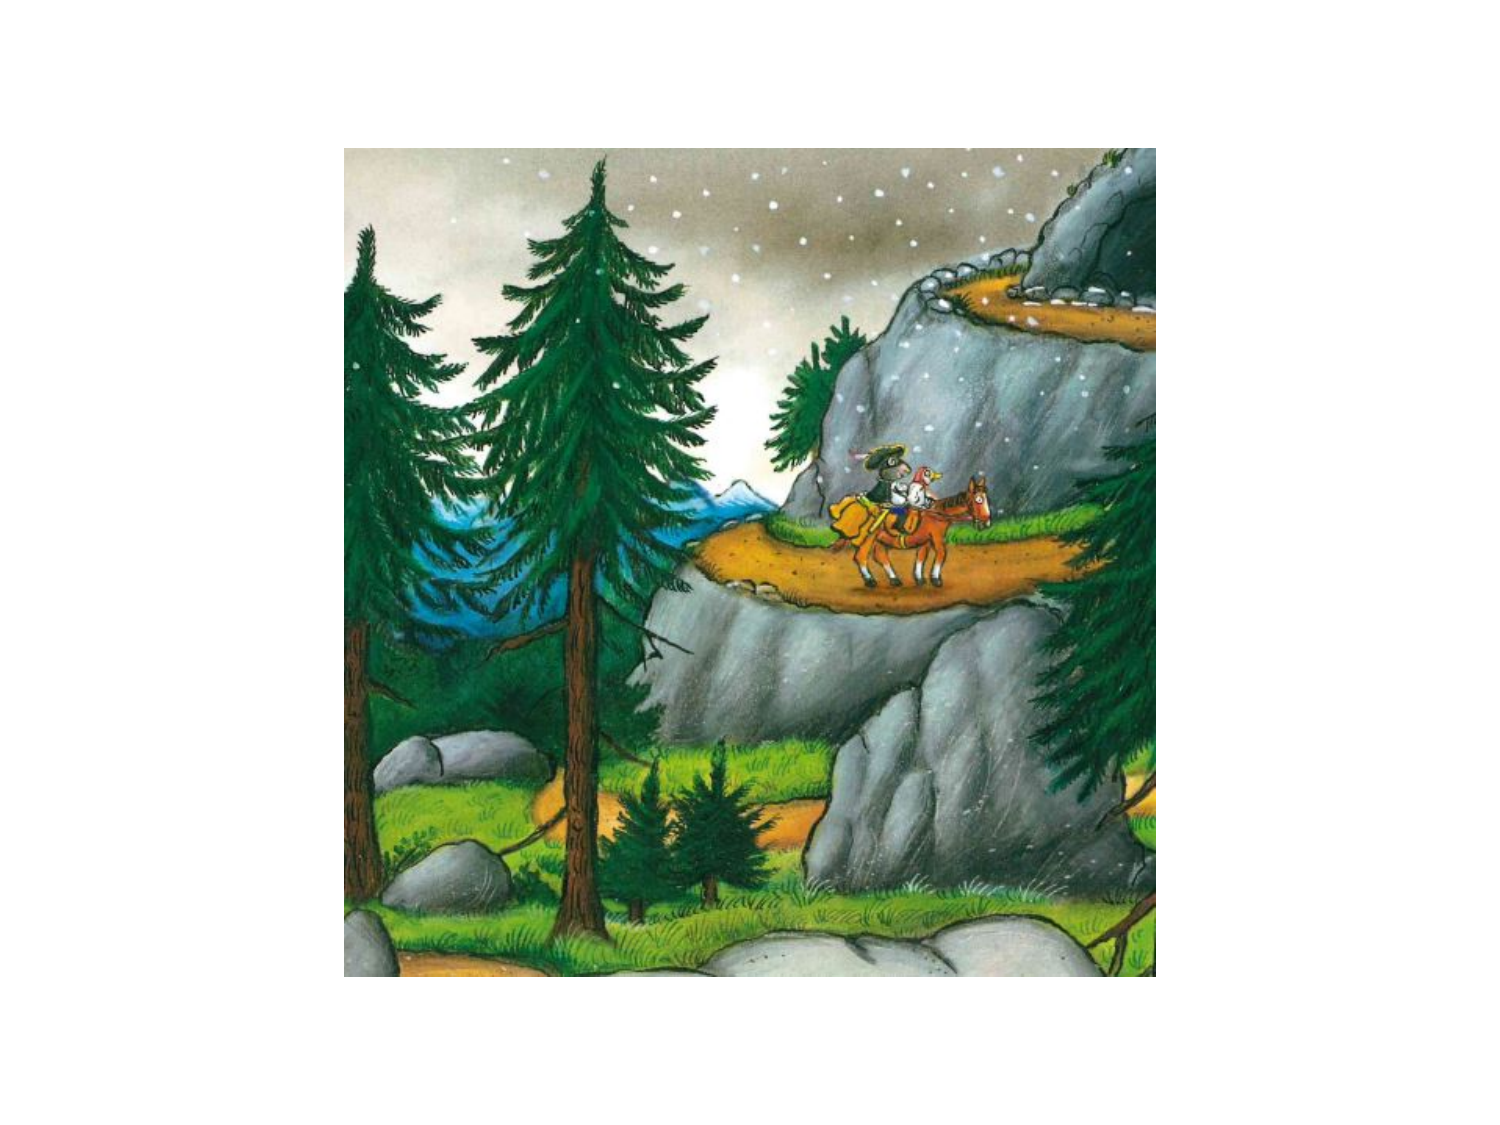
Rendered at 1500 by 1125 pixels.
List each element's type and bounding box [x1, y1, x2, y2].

picture [344, 148, 1156, 977]
